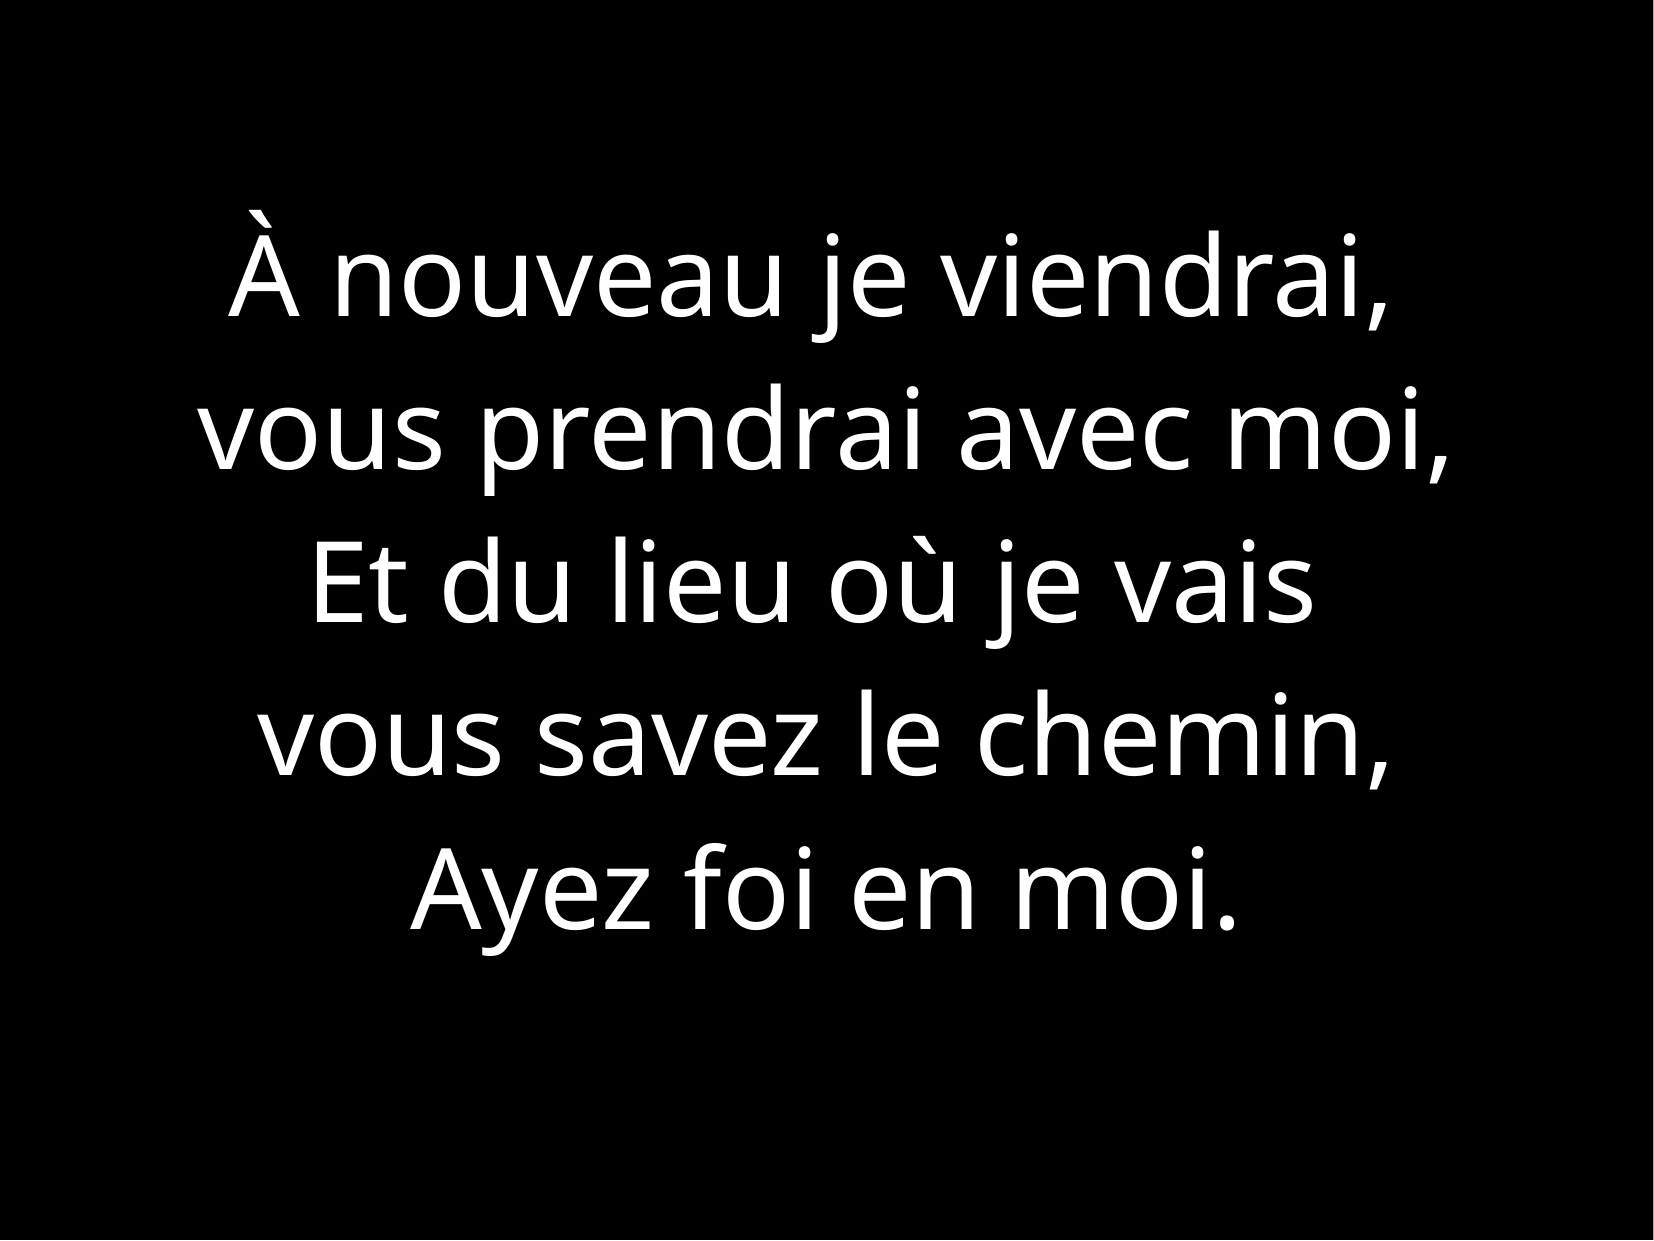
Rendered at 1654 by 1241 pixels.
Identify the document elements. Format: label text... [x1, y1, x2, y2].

subtitle À nouveau je viendrai, vous prendrai avec moi, Et du lieu où je vais vous savez le chemin, Ayez foi en moi. [29, 49, 1625, 1109]
